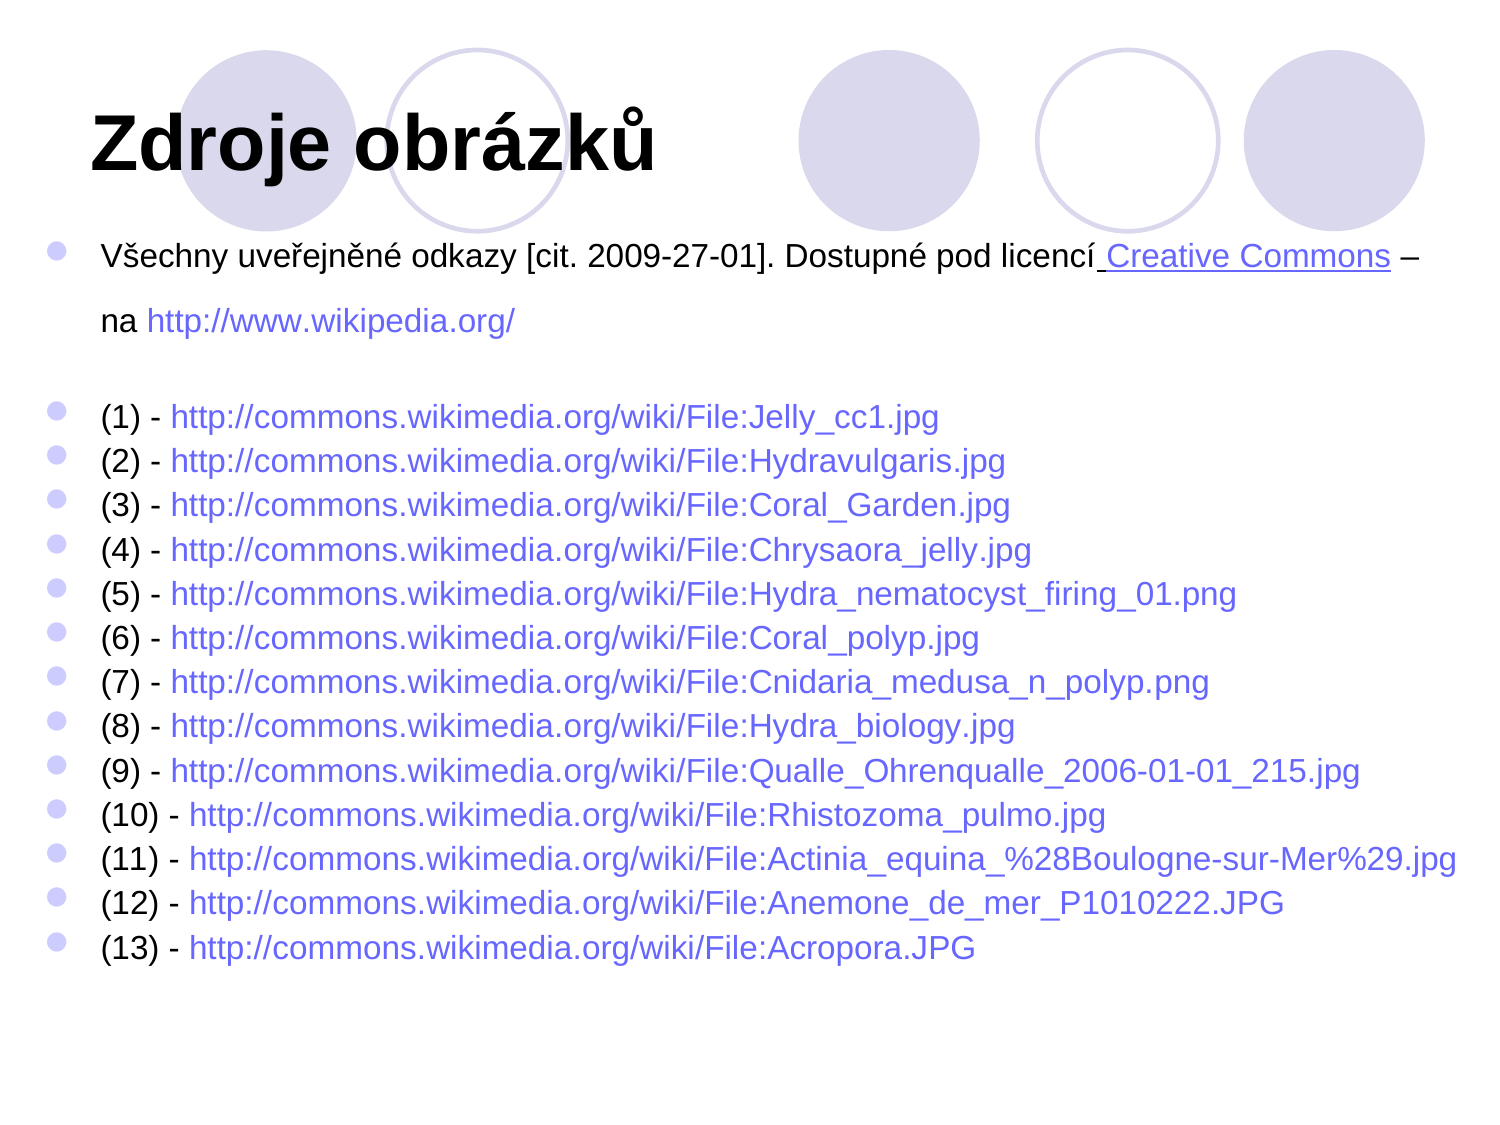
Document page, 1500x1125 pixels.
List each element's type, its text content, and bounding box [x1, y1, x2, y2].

list Všechny uveřejněné odkazy [cit. 2009-27-01]. Dostupné pod licencí Creative Commons – na http://www.wikipedia.org/ (1) - http://commons.wikimedia.org/wiki/File:Jelly_cc1.jpg (2) - http://commons.wikimedia.org/wiki/File:Hydravulgaris.jpg (3) - http://commons.wikimedia.org/wiki/File:Coral_Garden.jpg (4) - http://commons.wikimedia.org/wiki/File:Chrysaora_jelly.jpg (5) - http://commons.wikimedia.org/wiki/File:Hydra_nematocyst_firing_01.png (6) - http://commons.wikimedia.org/wiki/File:Coral_polyp.jpg (7) - http://commons.wikimedia.org/wiki/File:Cnidaria_medusa_n_polyp.png (8) - http://commons.wikimedia.org/wiki/File:Hydra_biology.jpg (9) - http://commons.wikimedia.org/wiki/File:Qualle_Ohrenqualle_2006-01-01_215.jpg (10) - http://commons.wikimedia.org/wiki/File:Rhistozoma_pulmo.jpg (11) - http://commons.wikimedia.org/wiki/File:Actinia_equina_%28Boulogne-sur-Mer%29.jpg (12) - http://commons.wikimedia.org/wiki/File:Anemone_de_mer_P1010222.JPG (13) - http://commons.wikimedia.org/wiki/File:Acropora.JPG [29, 231, 1500, 1125]
title Zdroje obrázků [75, 45, 1426, 231]
